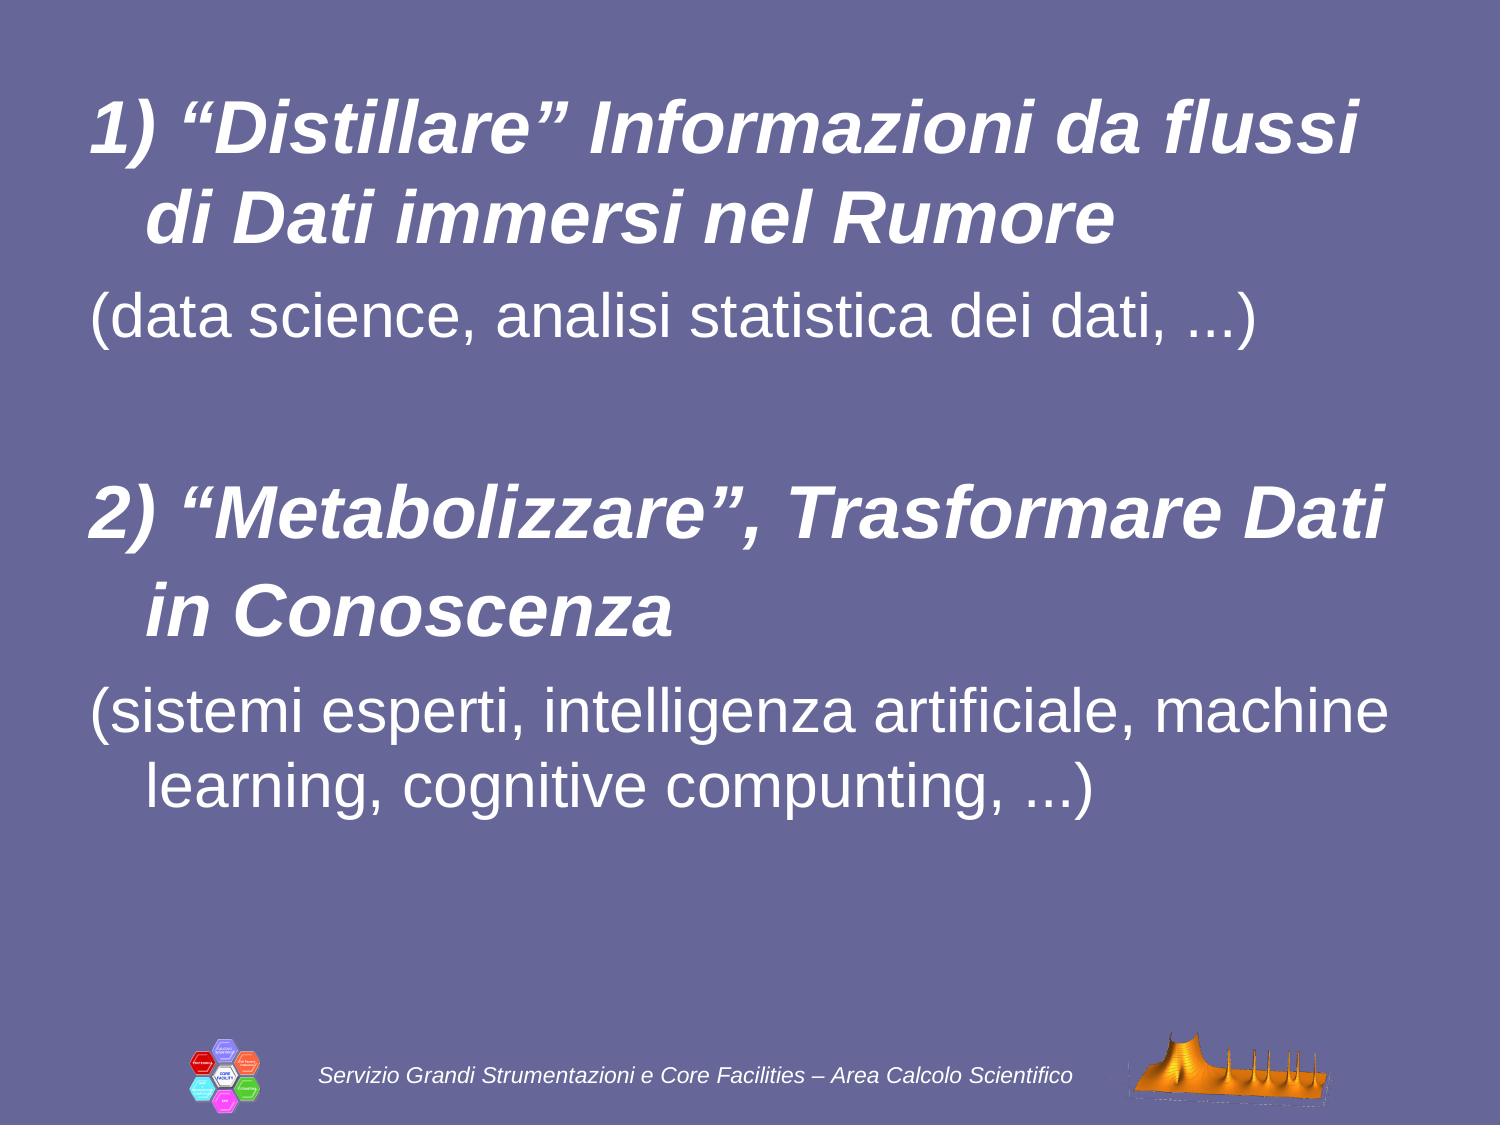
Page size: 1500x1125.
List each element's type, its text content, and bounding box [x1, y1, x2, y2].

list 1) “Distillare” Informazioni da flussi di Dati immersi nel Rumore (data science, analisi statistica dei dati, ...) 2) “Metabolizzare”, Trasformare Dati in Conoscenza (sistemi esperti, intelligenza artificiale, machine learning, cognitive compunting, ...) [74, 70, 1423, 1003]
picture [1104, 1029, 1341, 1118]
picture [183, 1034, 266, 1118]
